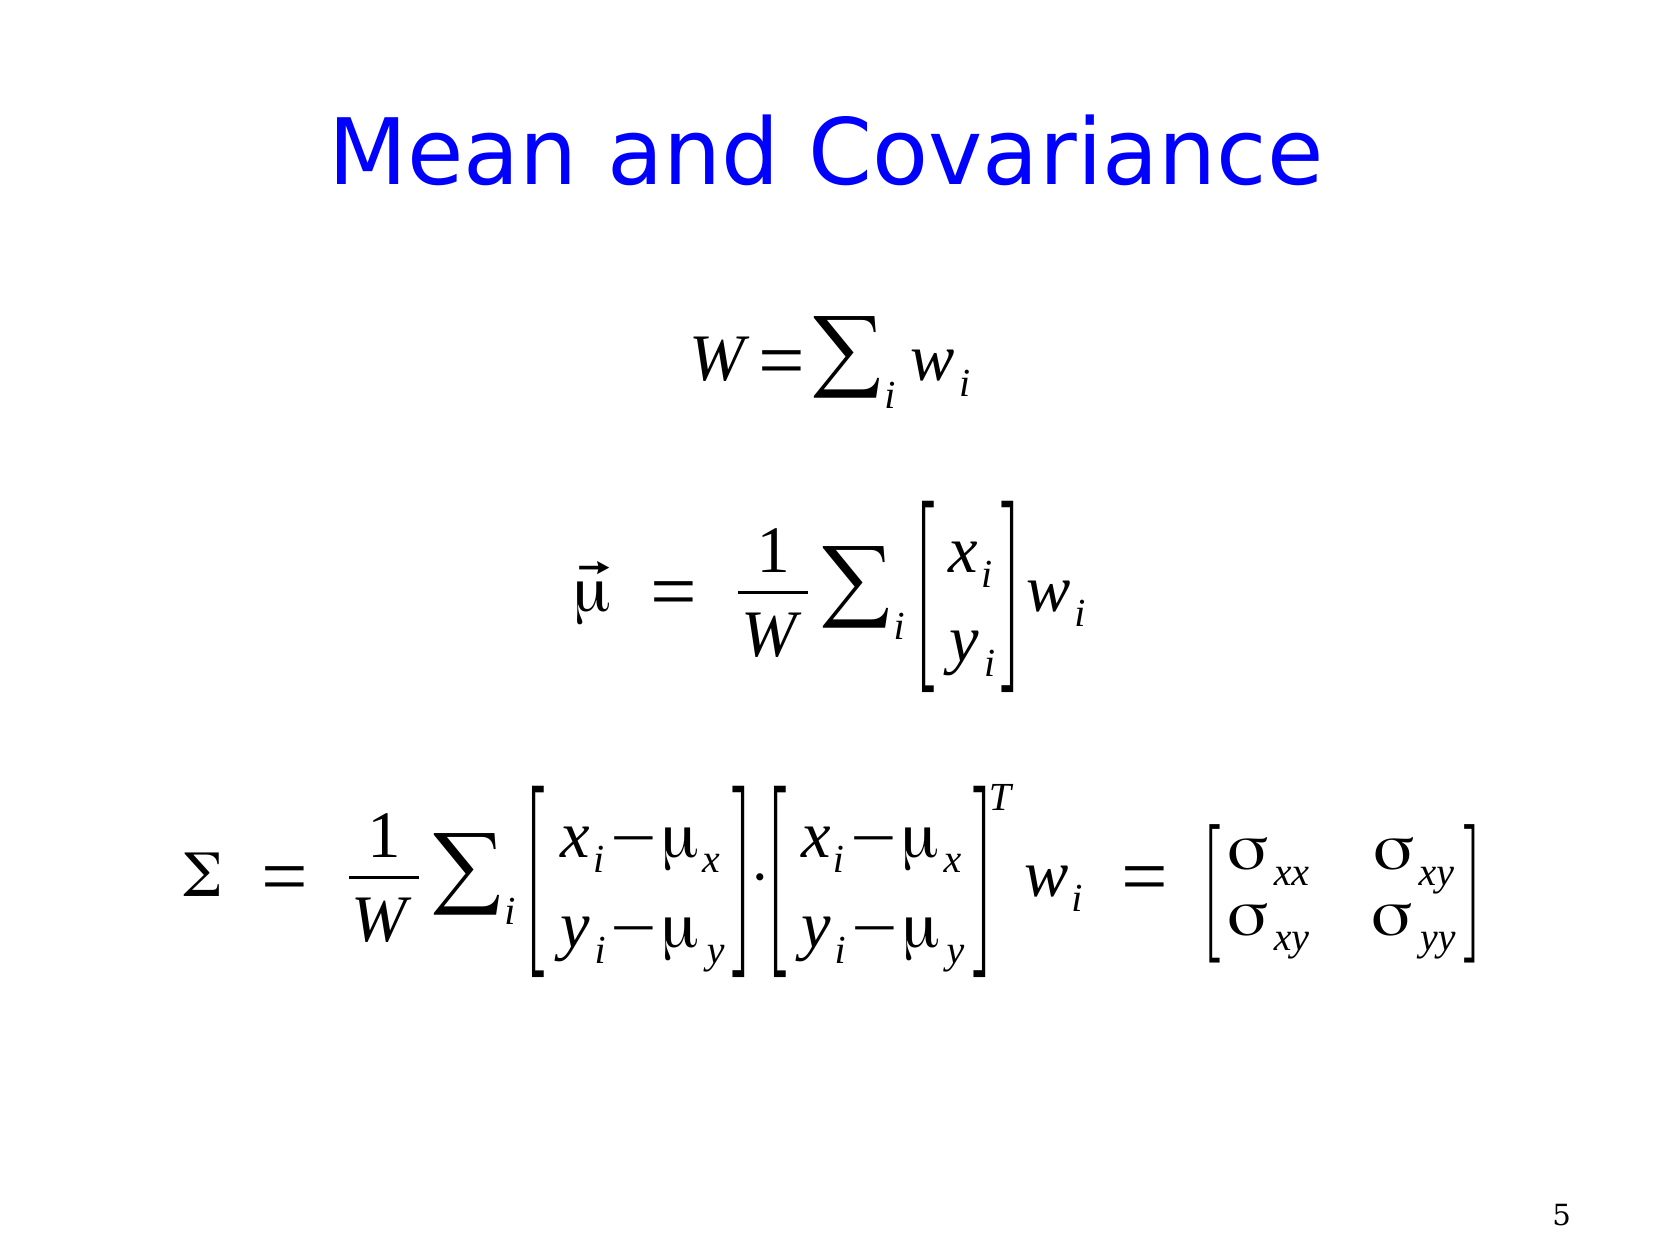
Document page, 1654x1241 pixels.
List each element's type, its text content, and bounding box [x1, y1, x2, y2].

chart [175, 312, 1486, 981]
title Mean and Covariance [82, 49, 1571, 257]
